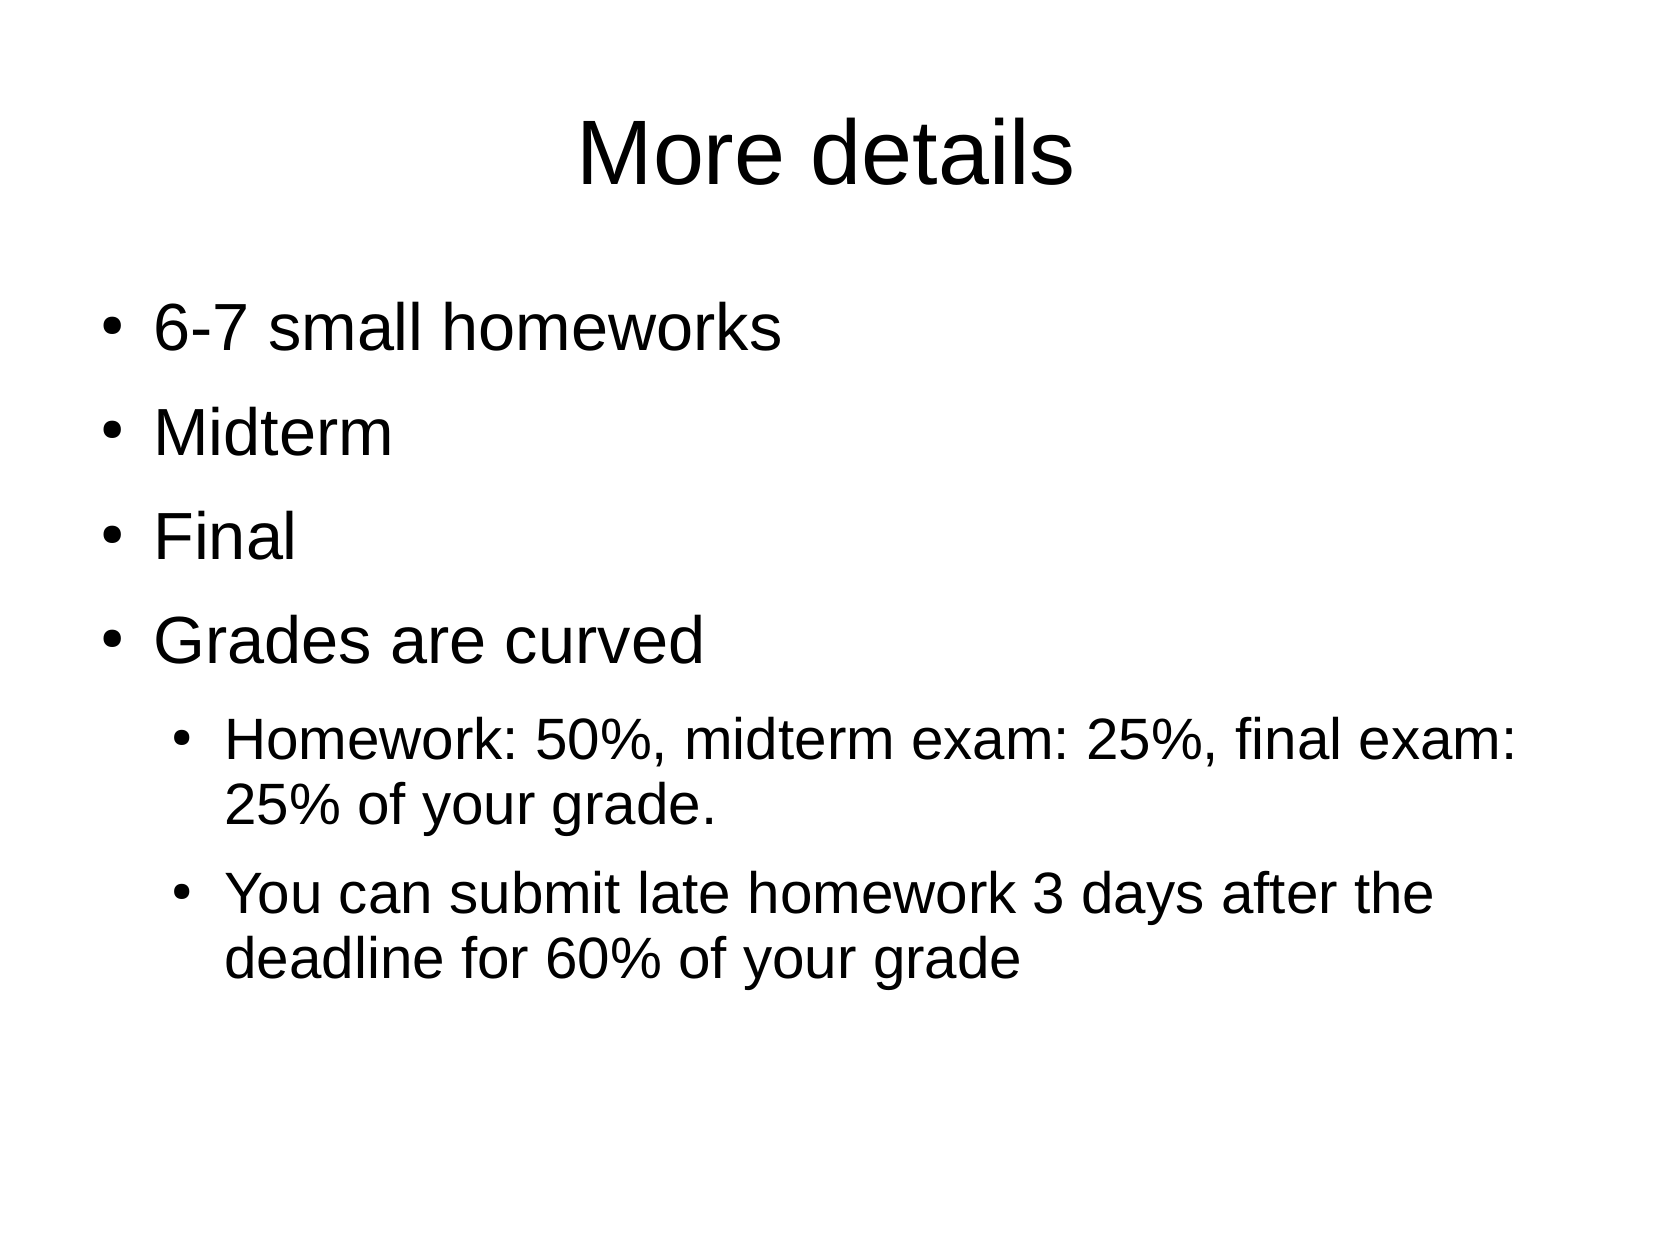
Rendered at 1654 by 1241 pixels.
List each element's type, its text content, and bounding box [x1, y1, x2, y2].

title More details [82, 49, 1571, 257]
list 6-7 small homeworks Midterm Final Grades are curved Homework: 50%, midterm exam: 25%, final exam: 25% of your grade. You can submit late homework 3 days after the deadline for 60% of your grade [82, 290, 1571, 1010]
